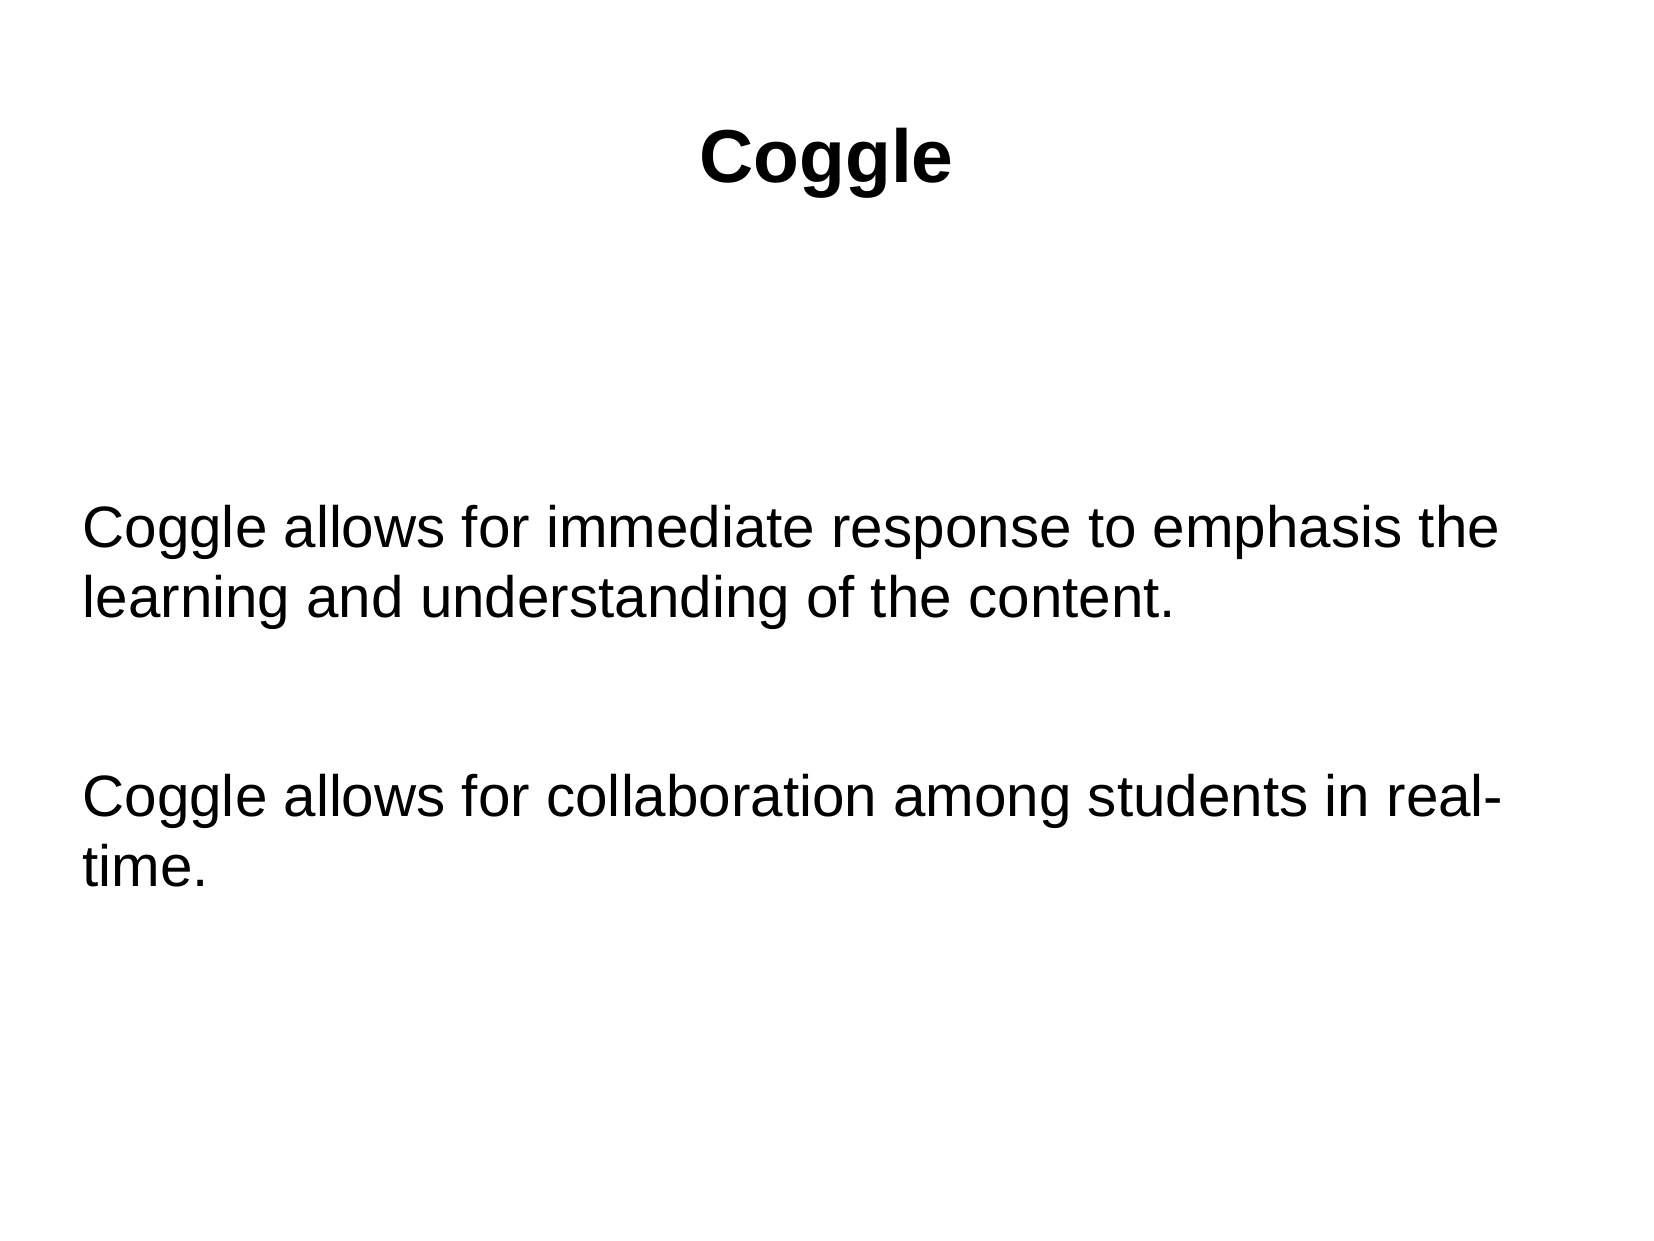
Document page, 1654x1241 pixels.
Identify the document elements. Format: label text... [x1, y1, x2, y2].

title Coggle [82, 49, 1571, 257]
subtitle Coggle allows for immediate response to emphasis the learning and understanding of the content. Coggle allows for collaboration among students in real-time. [82, 290, 1571, 1010]
